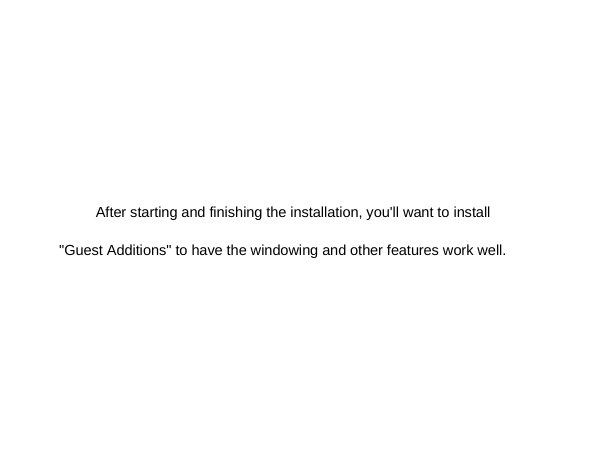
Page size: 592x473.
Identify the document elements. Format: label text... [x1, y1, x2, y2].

text_box After starting and finishing the installation, you'll want to install "Guest Additions" to have the windowing and other features work well. [44, 183, 546, 289]
